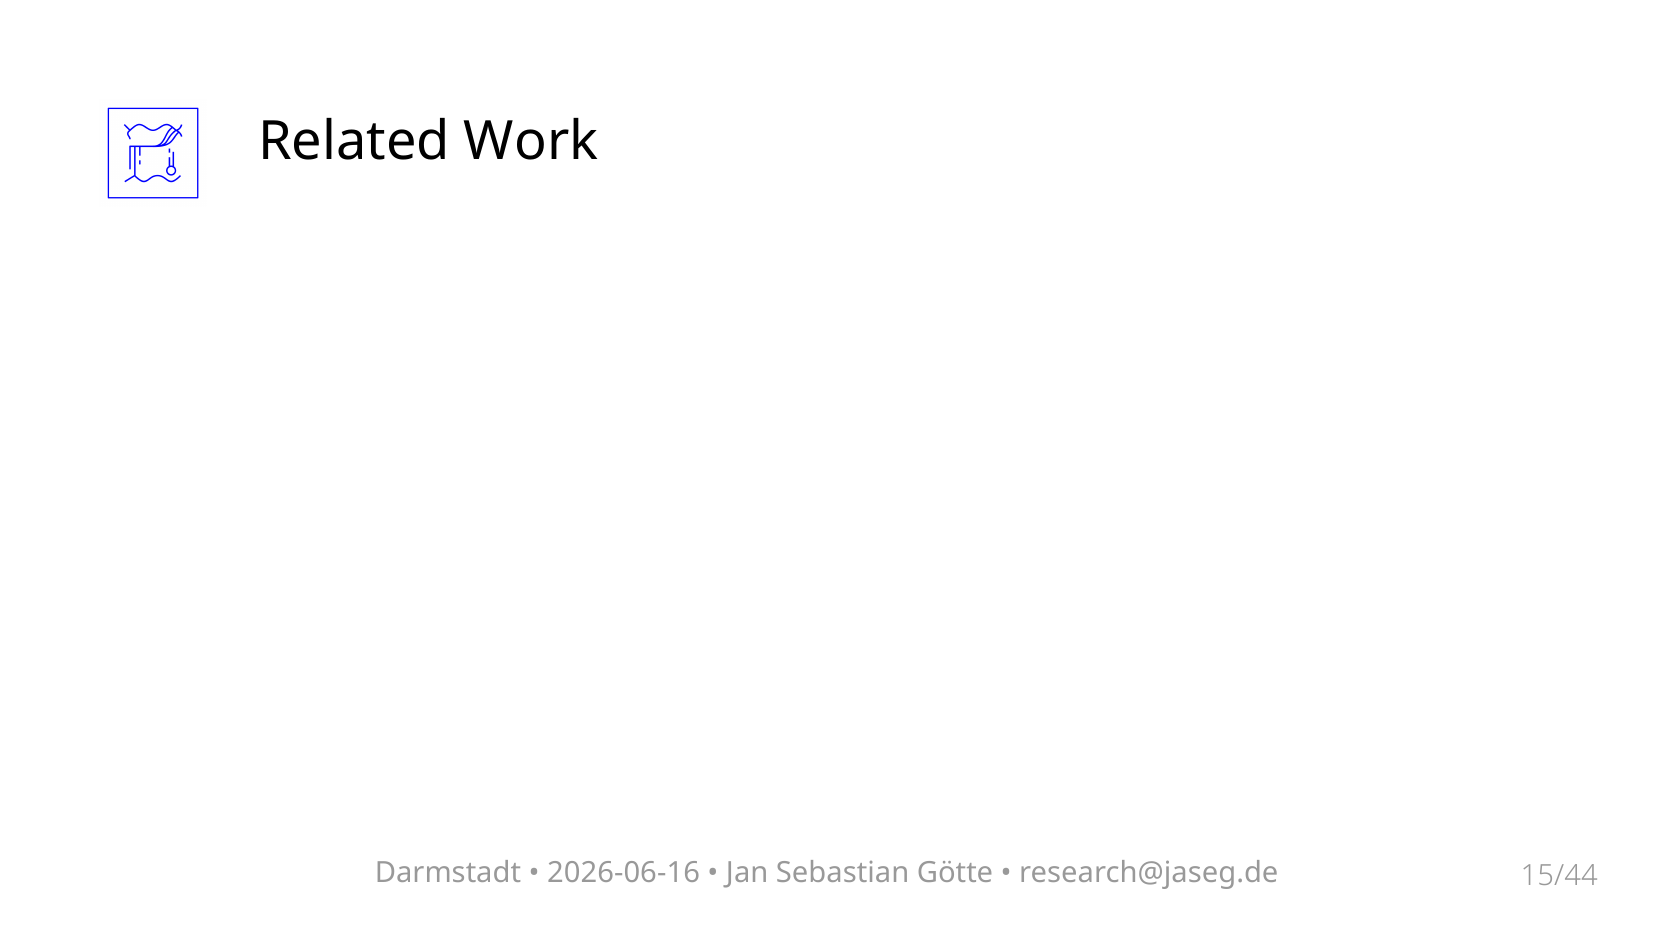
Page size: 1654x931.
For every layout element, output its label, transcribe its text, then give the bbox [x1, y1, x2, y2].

text_box Related Work [243, 93, 1543, 213]
picture [99, 99, 207, 207]
